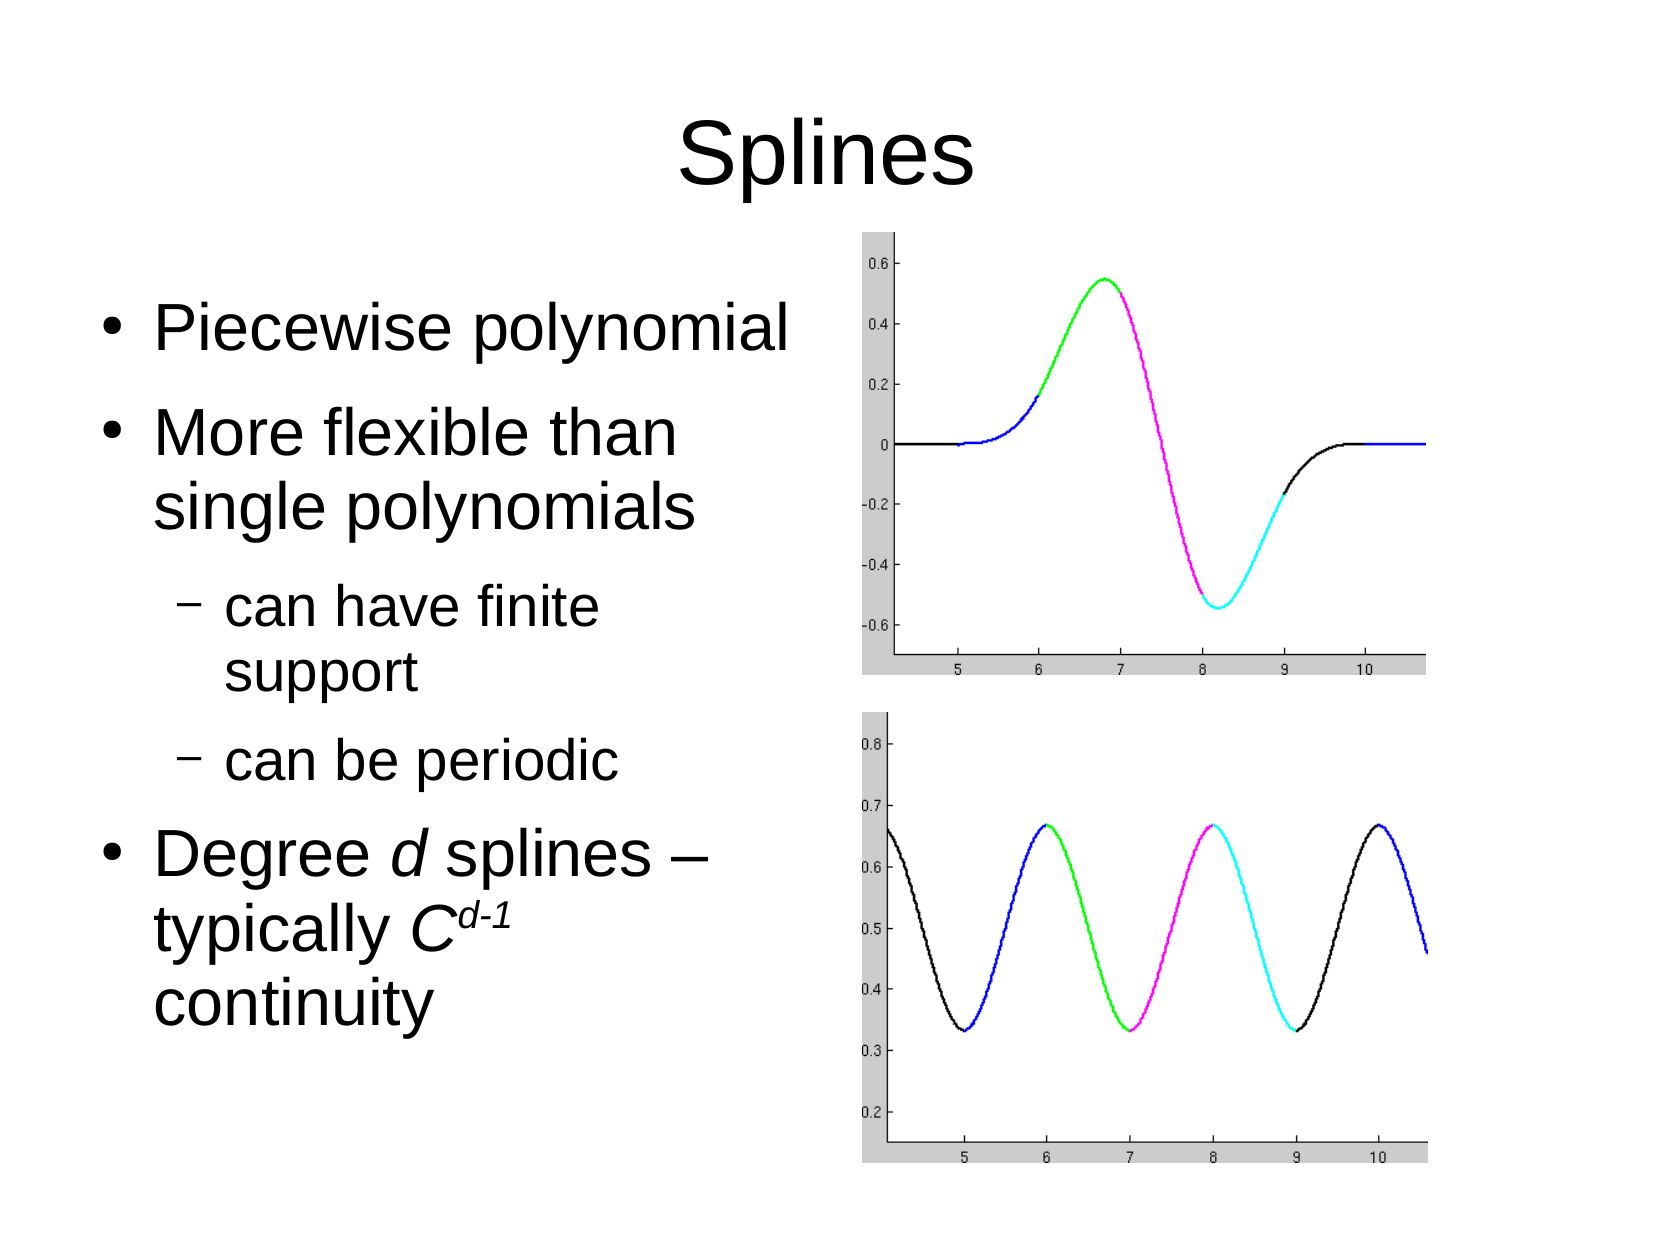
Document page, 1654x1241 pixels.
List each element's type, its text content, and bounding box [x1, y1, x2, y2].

picture [862, 232, 1426, 676]
picture [862, 712, 1428, 1163]
title Splines [82, 49, 1571, 257]
list Piecewise polynomial More flexible than single polynomials can have finite support can be periodic Degree d splines – typically Cd-1 continuity [82, 290, 809, 1117]
